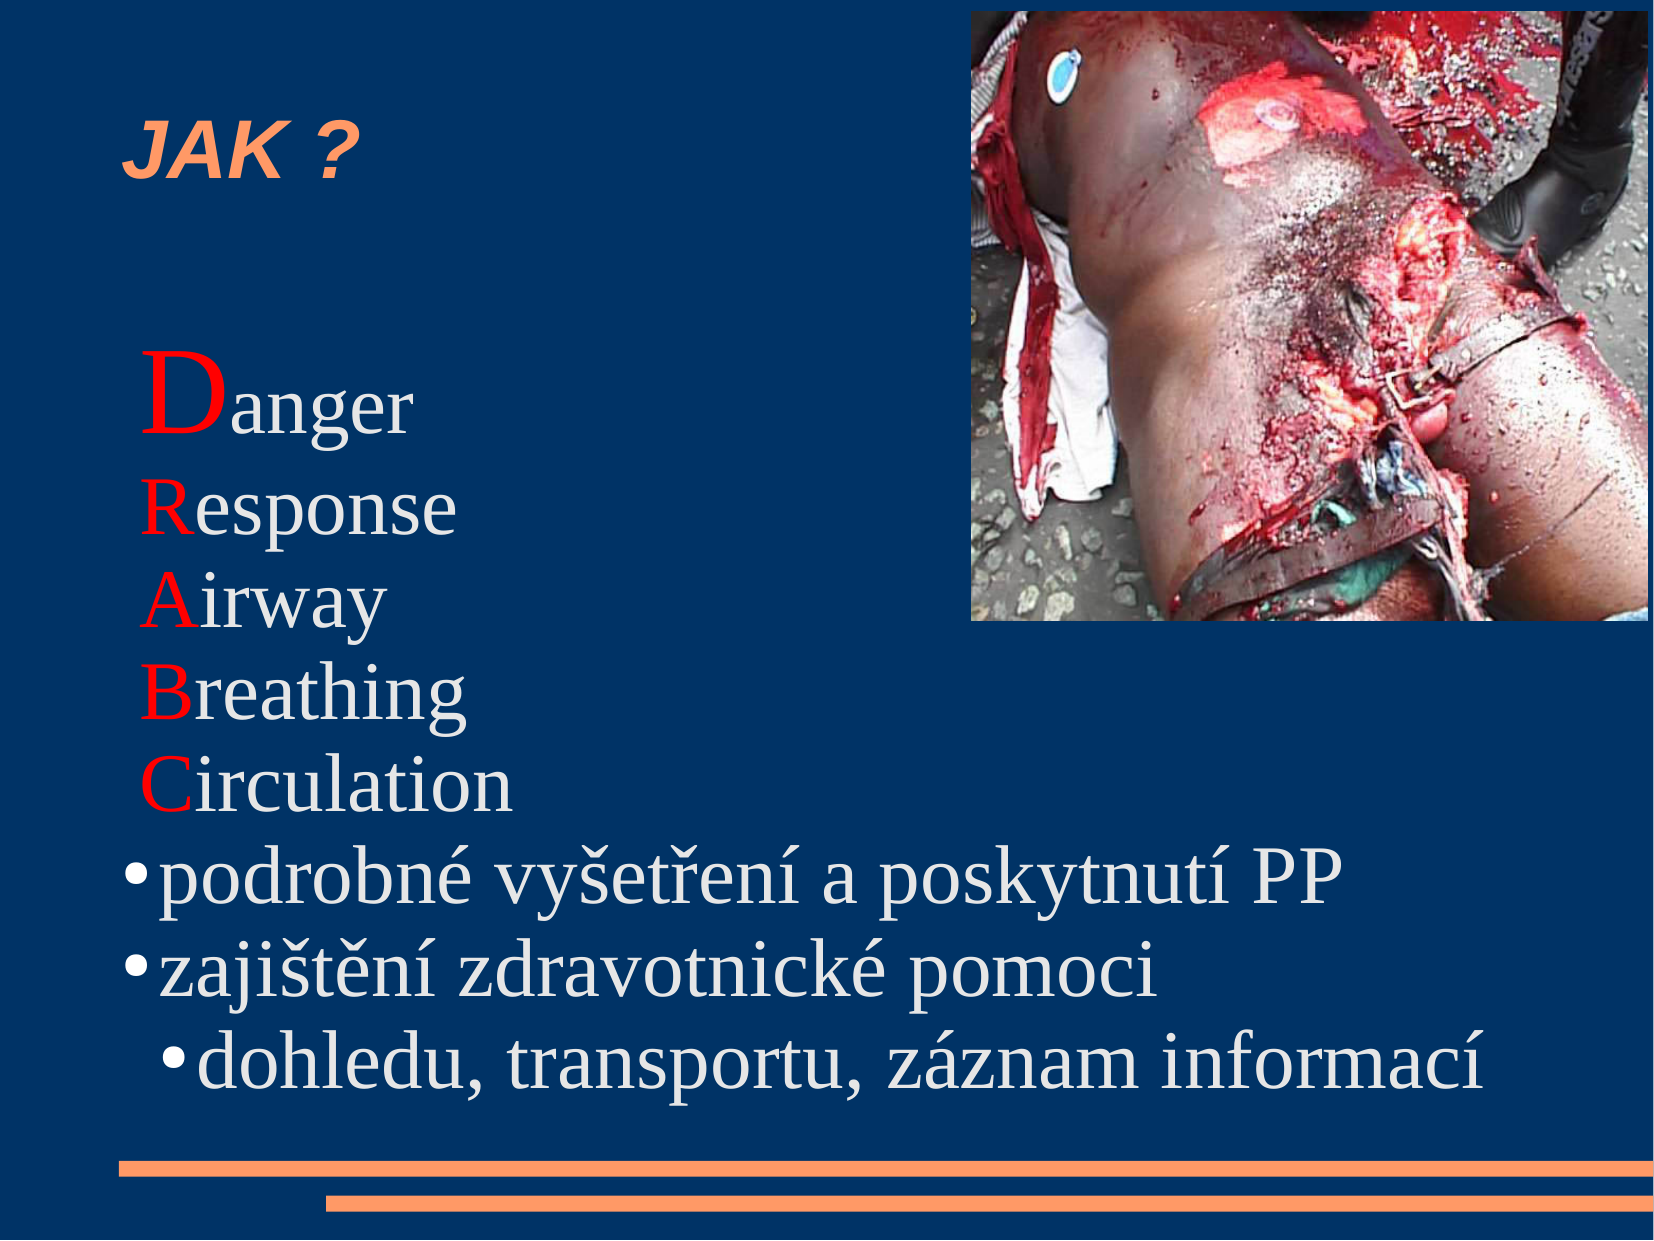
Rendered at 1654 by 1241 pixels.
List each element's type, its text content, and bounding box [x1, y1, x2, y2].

title JAK ? [121, 46, 971, 254]
list Danger Response Airway Breathing Circulation podrobné vyšetření a poskytnutí PP zajištění zdravotnické pomoci dohledu, transportu, záznam informací [121, 322, 1561, 1132]
picture [971, 11, 1648, 621]
